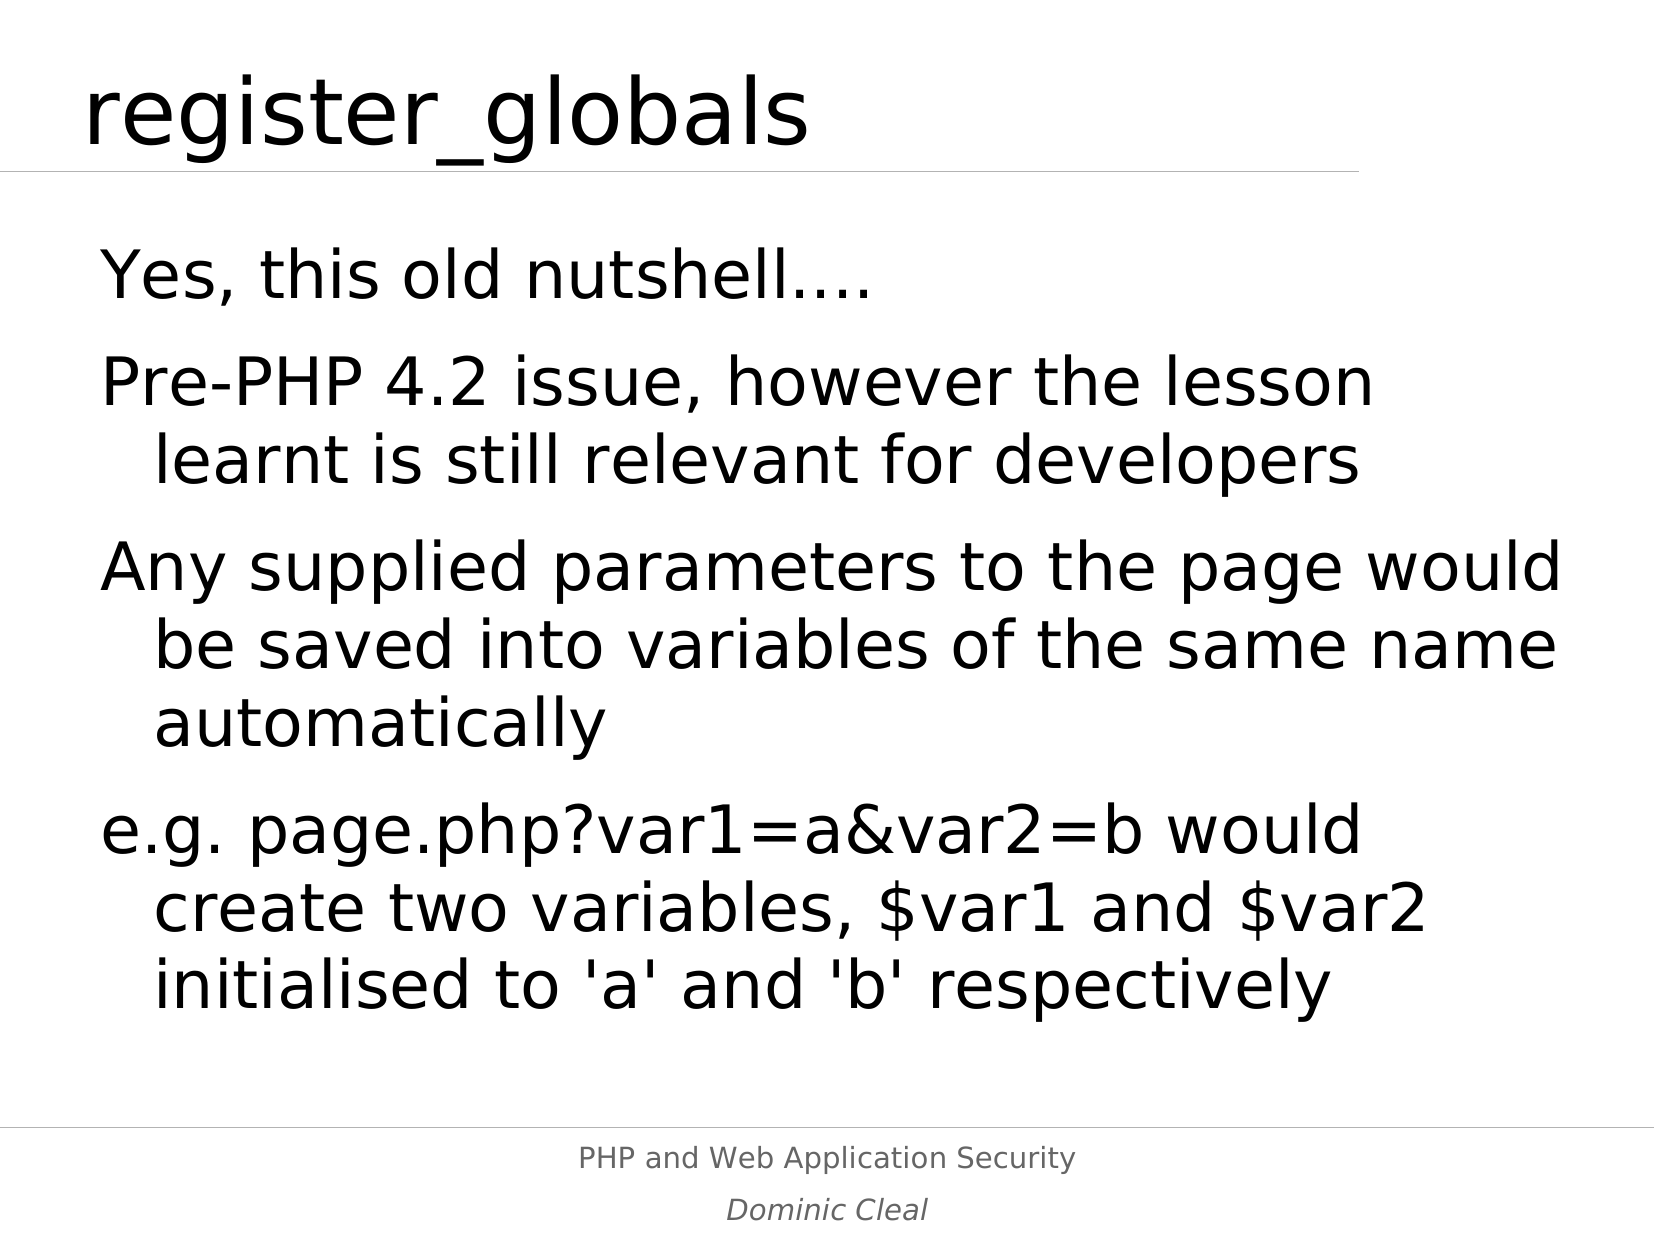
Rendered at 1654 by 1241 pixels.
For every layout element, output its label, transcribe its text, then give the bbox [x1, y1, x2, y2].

title register_globals [82, 56, 1571, 170]
list Yes, this old nutshell.... Pre-PHP 4.2 issue, however the lesson learnt is still relevant for developers Any supplied parameters to the page would be saved into variables of the same name automatically e.g. page.php?var1=a&var2=b would create two variables, $var1 and $var2 initialised to 'a' and 'b' respectively [82, 236, 1571, 1094]
